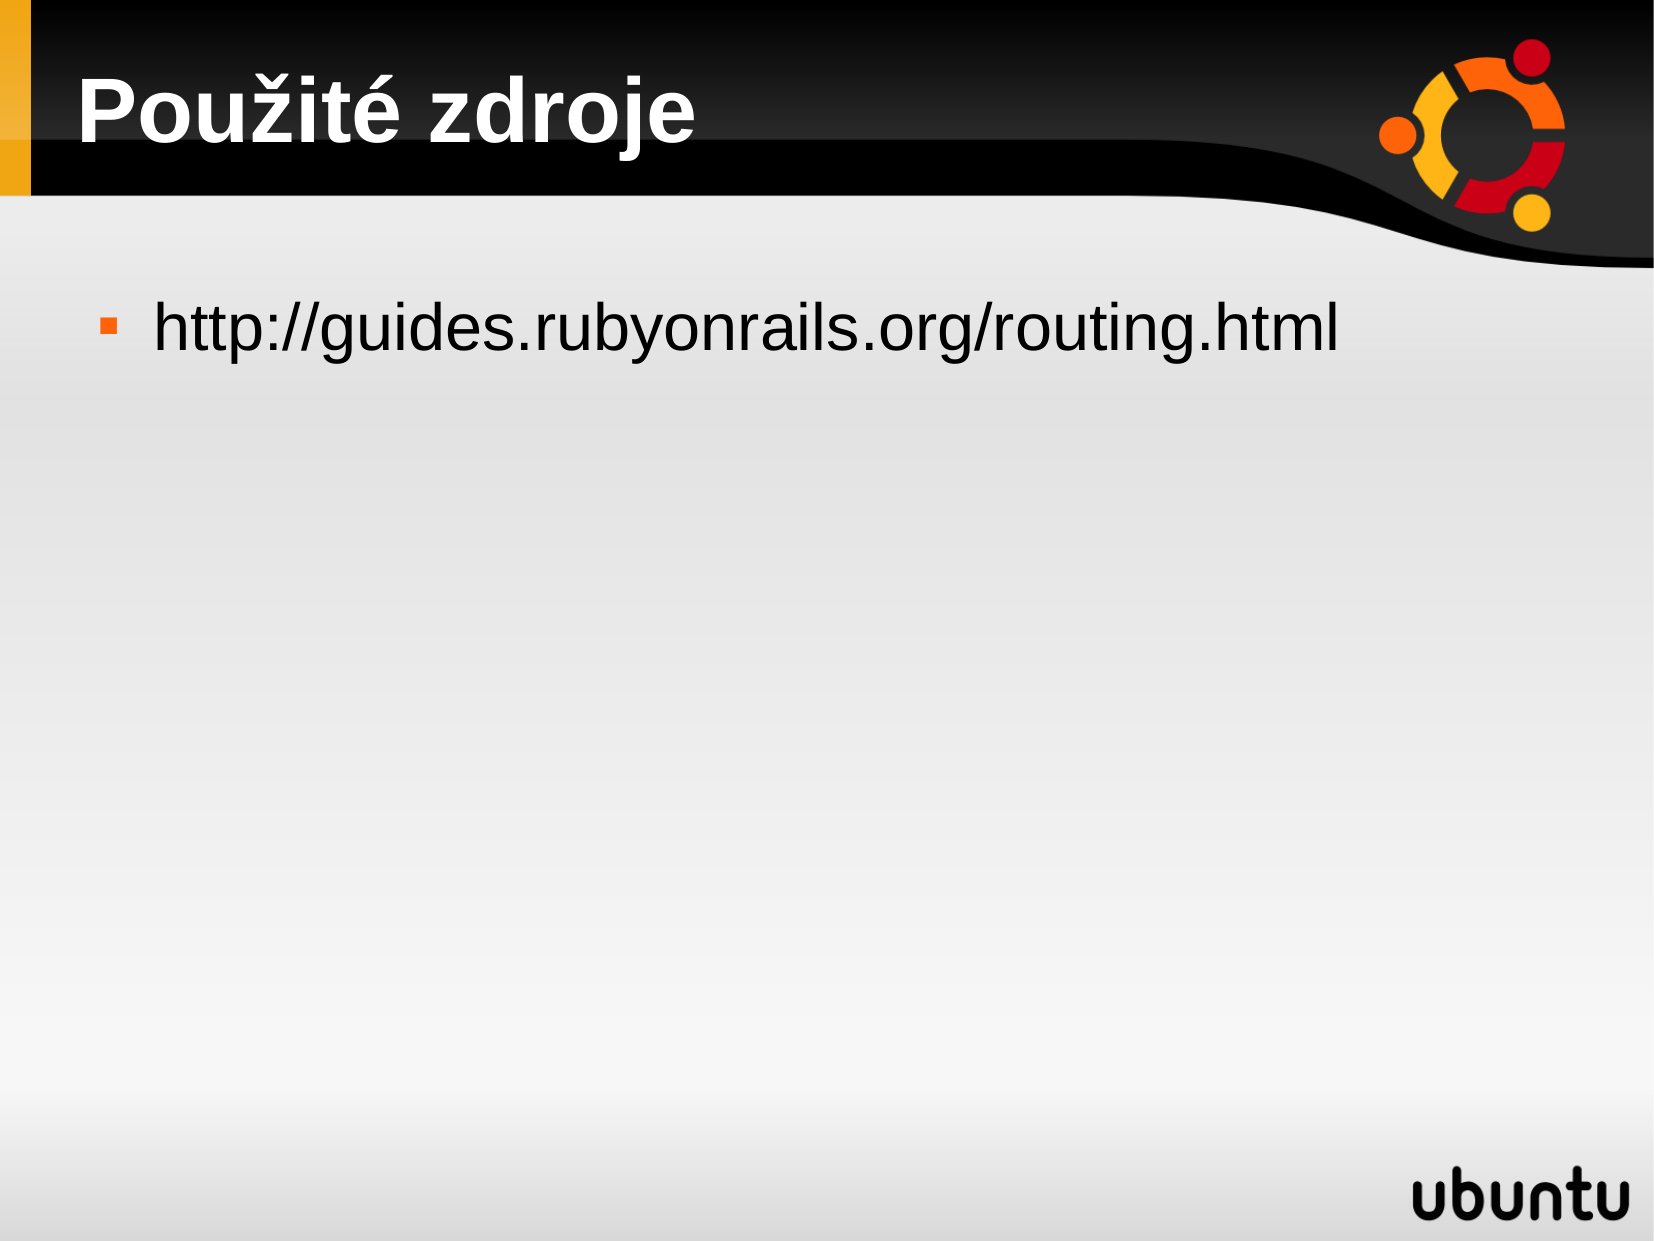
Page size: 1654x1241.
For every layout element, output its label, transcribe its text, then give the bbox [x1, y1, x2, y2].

picture [0, 0, 1654, 1241]
title Použité zdroje [76, 14, 1565, 207]
list http://guides.rubyonrails.org/routing.html [82, 290, 1571, 1094]
